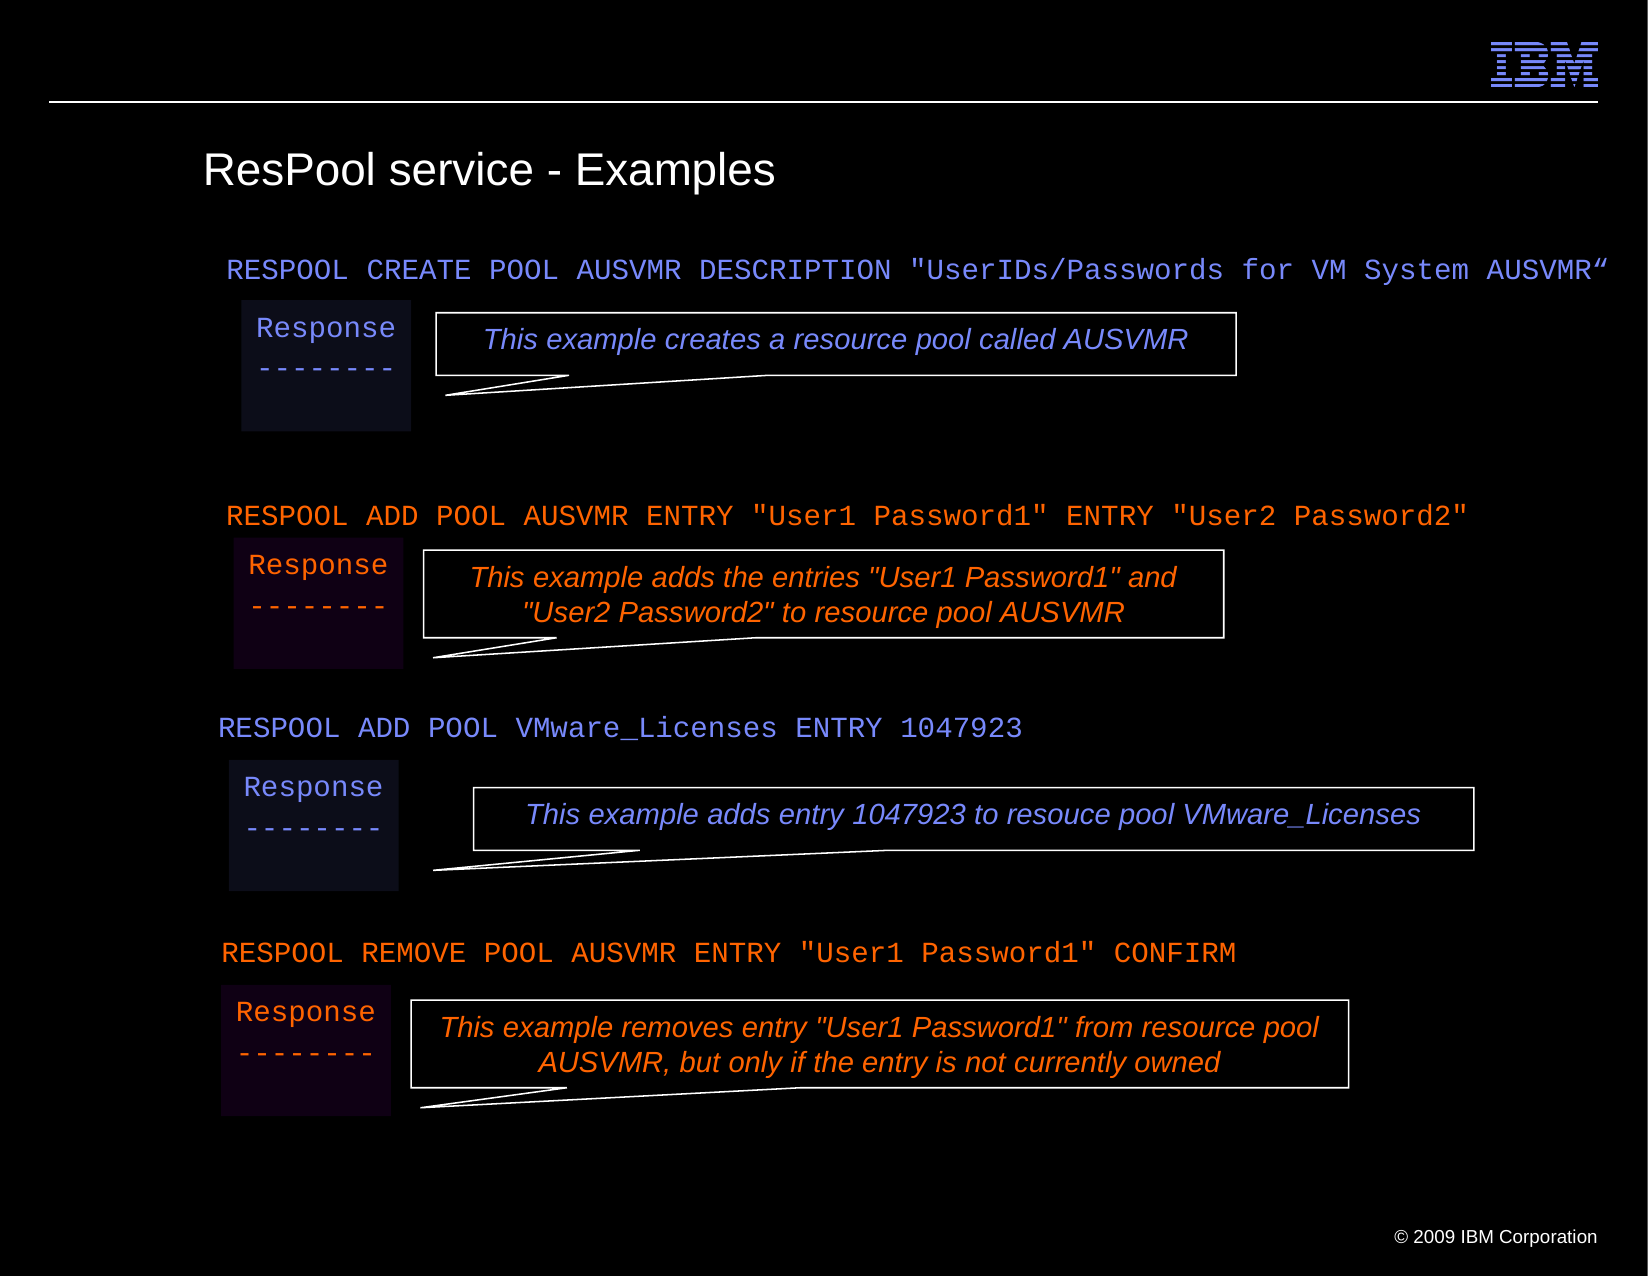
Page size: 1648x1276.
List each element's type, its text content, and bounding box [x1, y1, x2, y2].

text_box RESPOOL ADD POOL AUSVMR ENTRY "User1 Password1" ENTRY "User2 Password2" [211, 488, 1484, 539]
picture [1491, 42, 1598, 87]
text_box Response -------- [221, 984, 391, 1117]
title ResPool service - Examples [186, 137, 1648, 231]
text_box This example creates a resource pool called AUSVMR [436, 312, 1237, 396]
text_box This example adds the entries "User1 Password1" and "User2 Password2" to resource pool AUSVMR [423, 550, 1224, 658]
text_box This example adds entry 1047923 to resouce pool VMware_Licenses [433, 787, 1474, 871]
text_box This example removes entry "User1 Password1" from resource pool AUSVMR, but only if the entry is not currently owned [411, 1000, 1349, 1108]
text_box RESPOOL ADD POOL VMware_Licenses ENTRY 1047923 [203, 700, 1039, 751]
text_box Response -------- [241, 300, 412, 432]
text_box RESPOOL CREATE POOL AUSVMR DESCRIPTION "UserIDs/Passwords for VM System AUSVMR“ [226, 250, 1648, 286]
text_box RESPOOL REMOVE POOL AUSVMR ENTRY "User1 Password1" CONFIRM [206, 925, 1252, 976]
text_box Response -------- [233, 539, 404, 669]
text_box Response -------- [228, 759, 399, 892]
